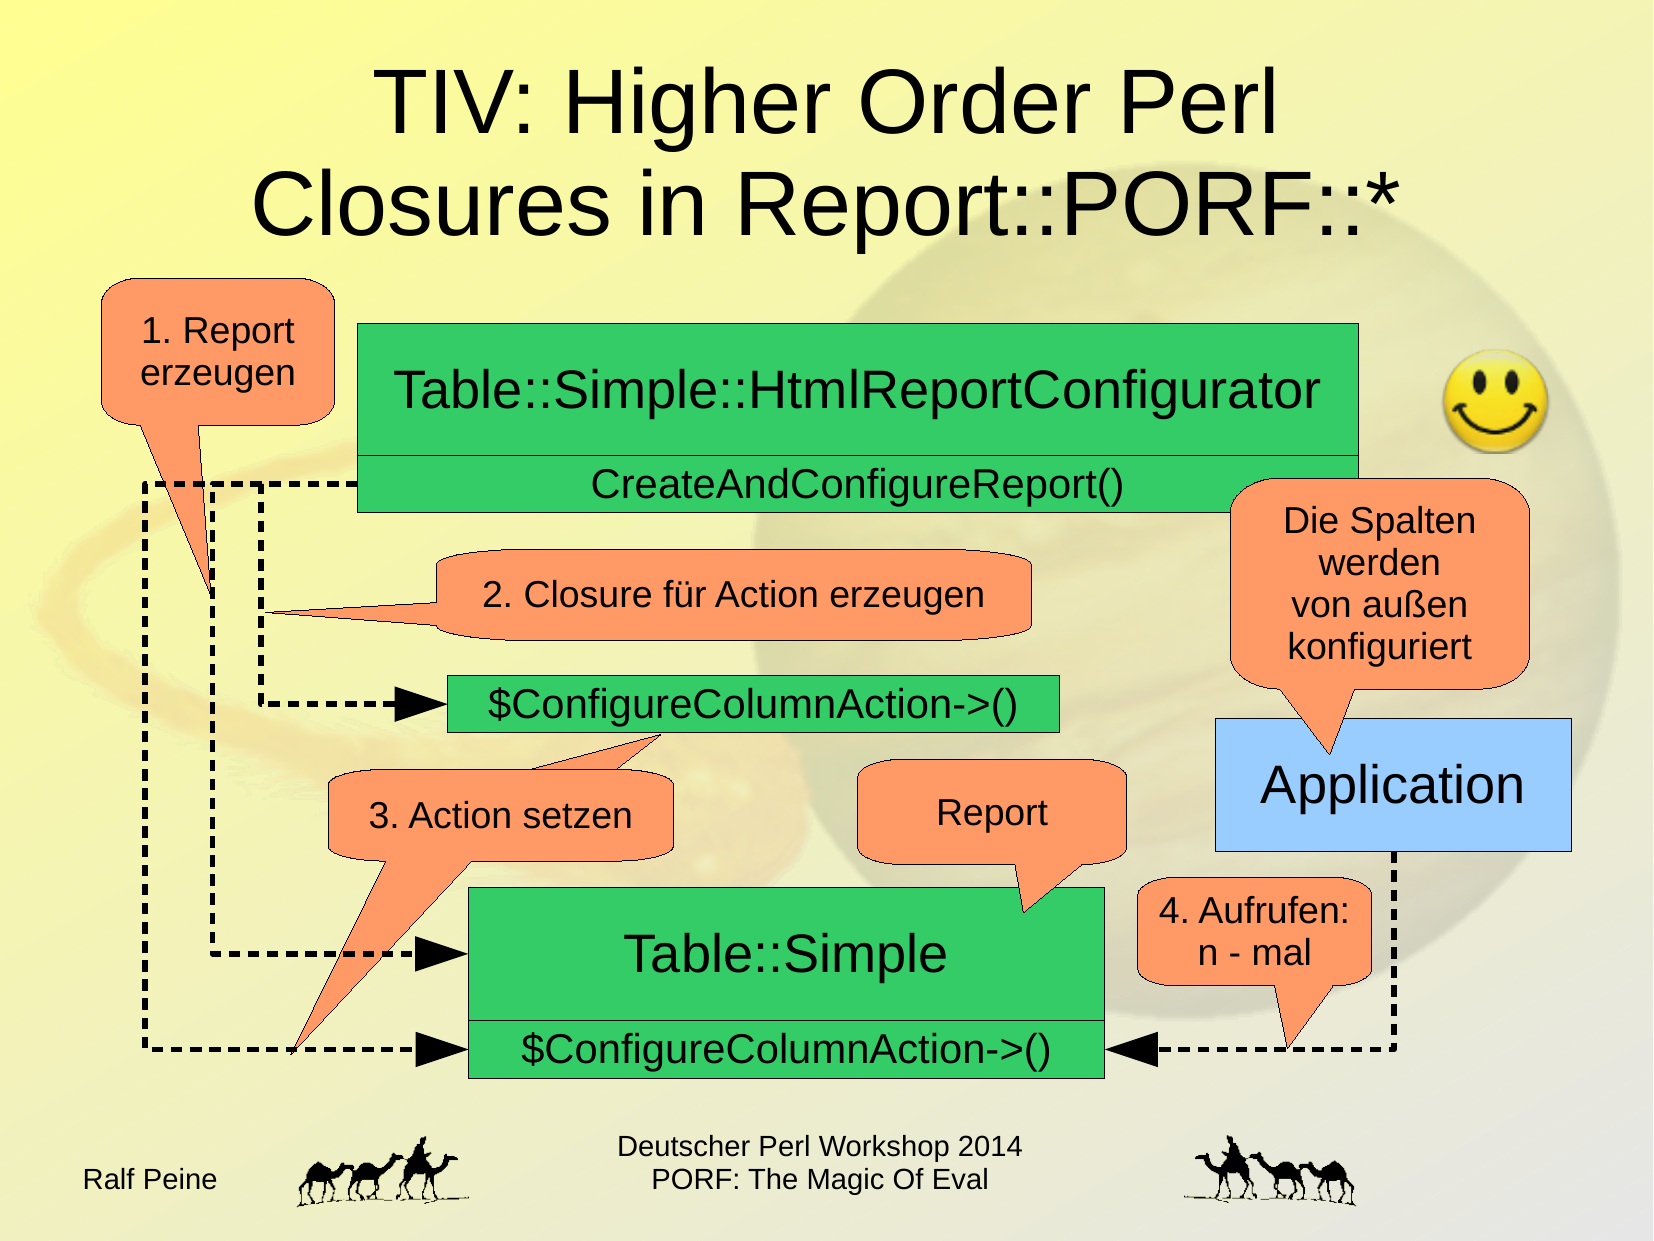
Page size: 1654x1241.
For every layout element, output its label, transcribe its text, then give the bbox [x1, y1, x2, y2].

text_box $ConfigureColumnAction->() [468, 1020, 1105, 1079]
picture [291, 1134, 469, 1214]
title TIV: Higher Order Perl Closures in Report::PORF::* [82, 49, 1571, 257]
text_box Table::Simple [468, 887, 1105, 1020]
text_box CreateAndConfigureReport() [357, 455, 1359, 513]
text_box 4. Aufrufen: n - mal [1137, 877, 1372, 1049]
text_box 3. Action setzen [294, 769, 674, 1048]
picture [1105, 1050, 1115, 1054]
picture [1184, 1133, 1362, 1213]
picture [3, 138, 1654, 1054]
text_box 2. Closure für Action erzeugen [265, 549, 1032, 641]
text_box $ConfigureColumnAction->() [447, 675, 1060, 733]
text_box Application [1215, 718, 1572, 852]
text_box Die Spalten werden von außen konfiguriert [1230, 478, 1530, 755]
text_box Report [857, 759, 1127, 913]
text_box 1. Report erzeugen [101, 278, 335, 594]
text_box Action setzen [531, 734, 661, 769]
text_box Table::Simple::HtmlReportConfigurator [357, 323, 1359, 455]
